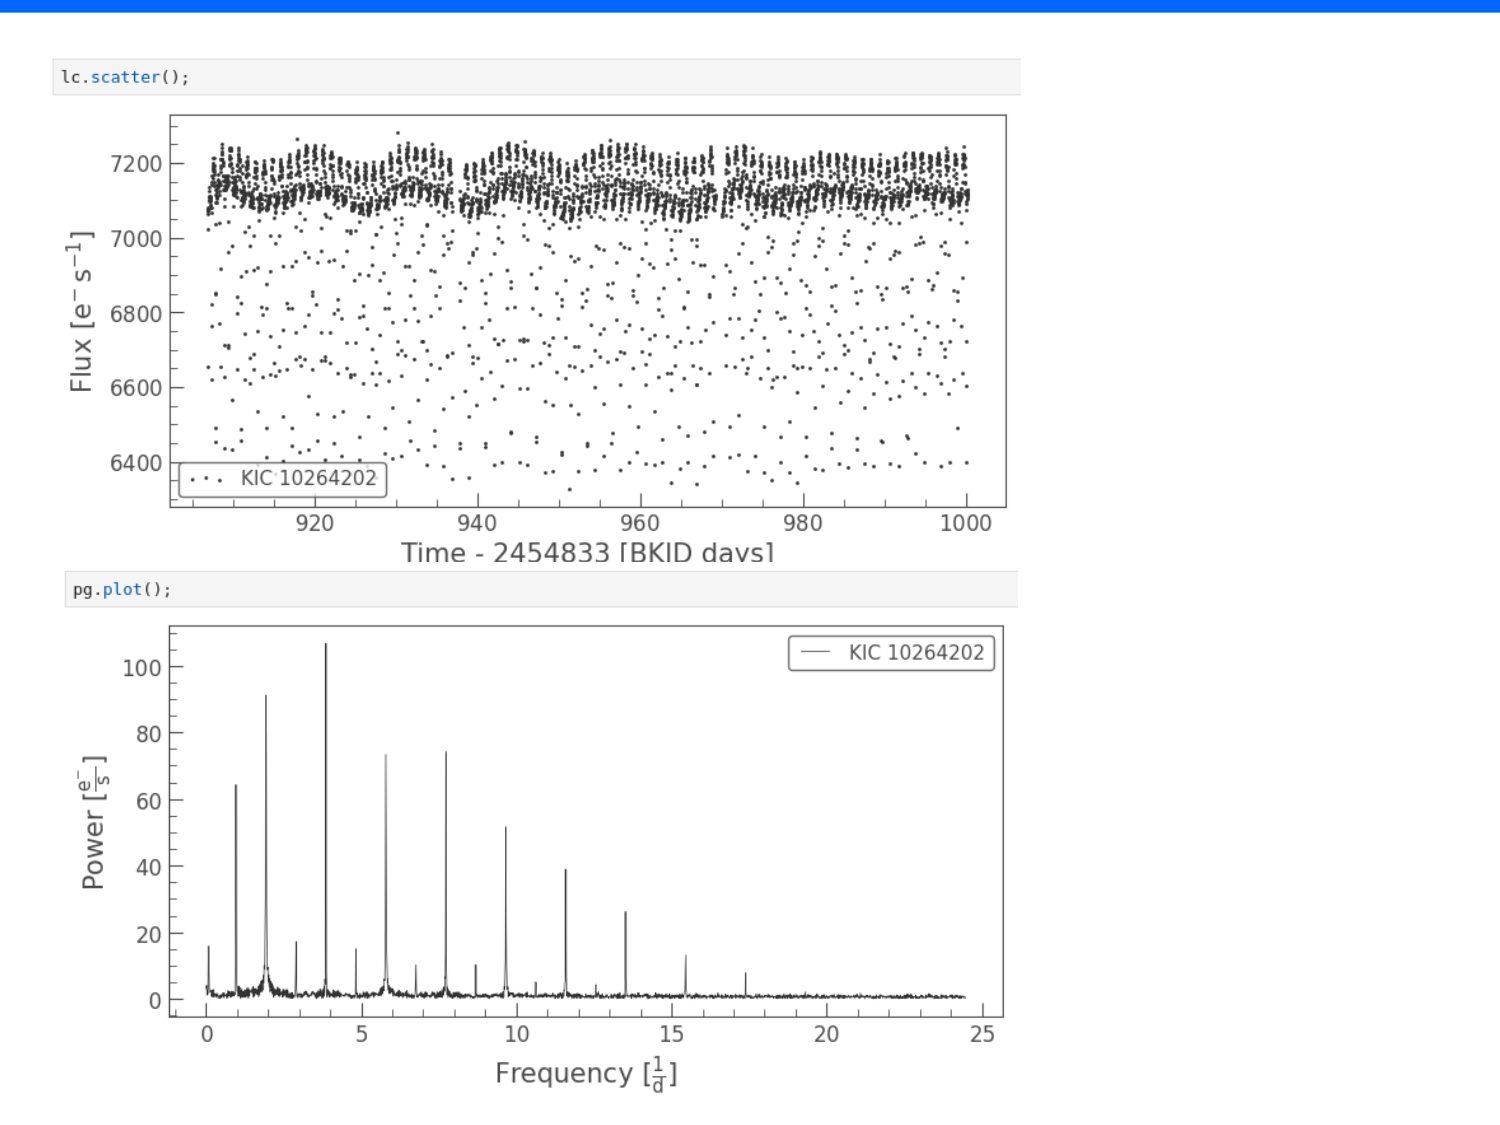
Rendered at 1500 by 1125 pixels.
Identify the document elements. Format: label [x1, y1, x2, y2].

picture [45, 51, 1021, 1103]
